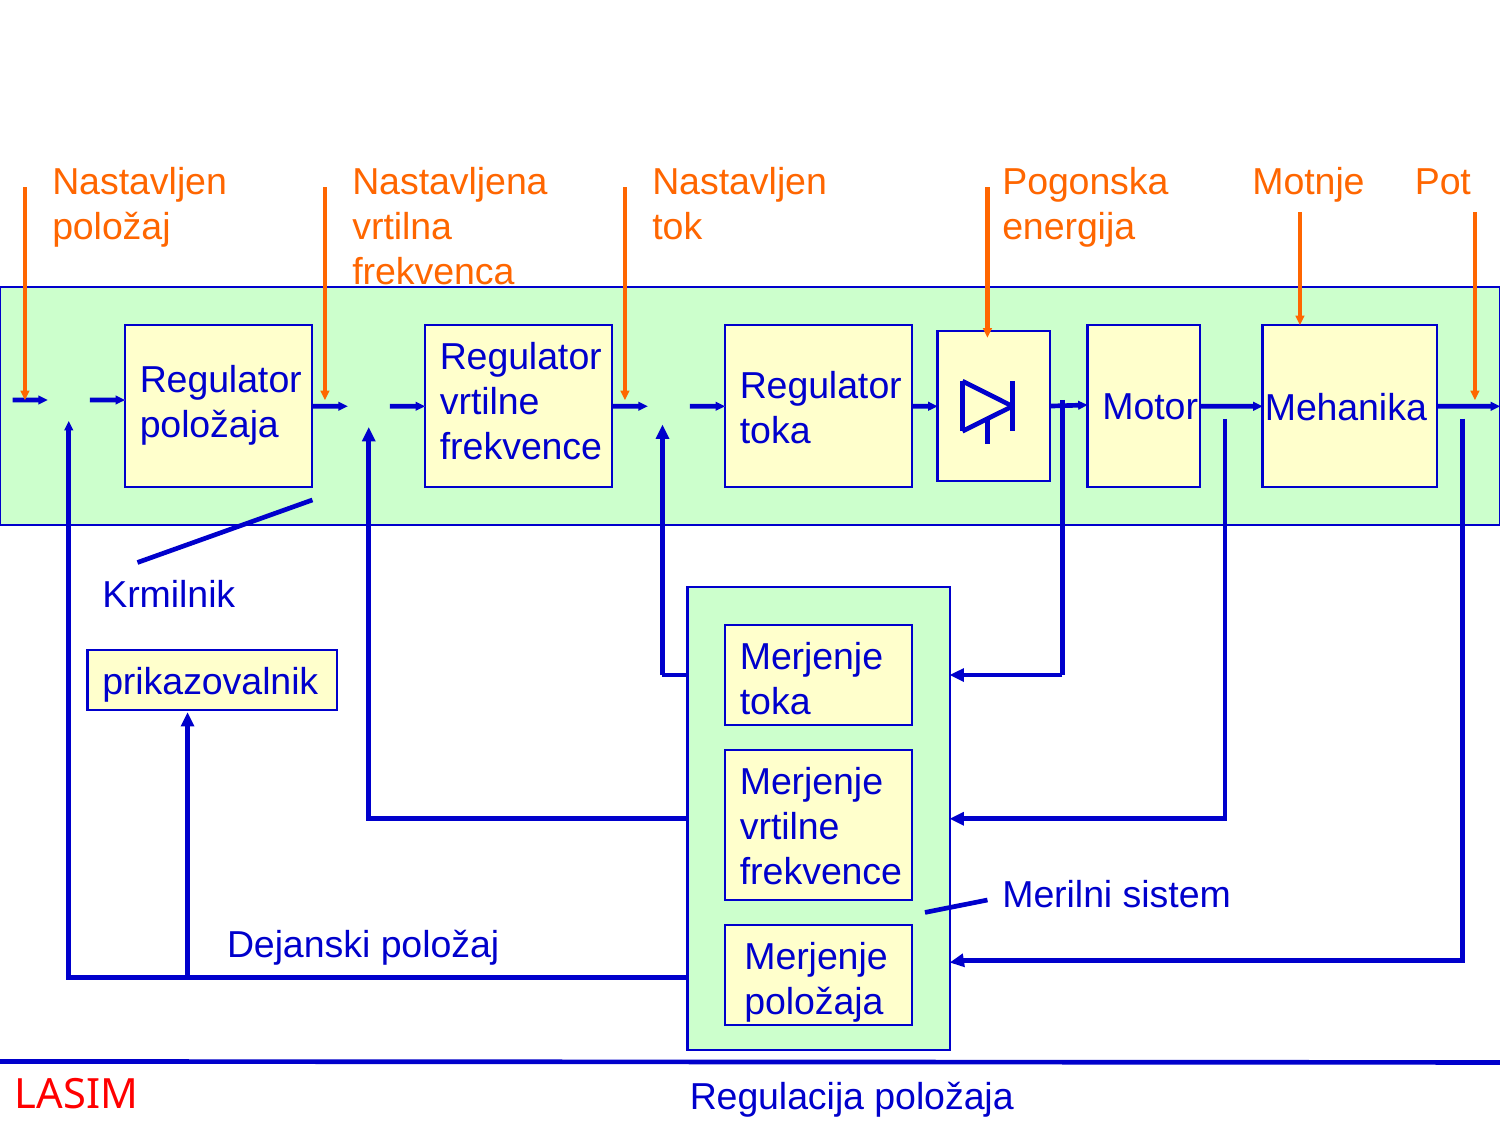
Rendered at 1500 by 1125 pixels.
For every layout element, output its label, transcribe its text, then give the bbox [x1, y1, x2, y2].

text_box Regulator položaja [125, 347, 325, 453]
text_box Pot [1400, 149, 1500, 210]
text_box Pogonska energija [987, 149, 1213, 255]
text_box Regulator toka [725, 353, 925, 459]
text_box Motnje [1237, 149, 1388, 210]
text_box [0, 287, 1500, 525]
text_box Nastavljen položaj [37, 149, 263, 255]
text_box [1065, 406, 1223, 525]
text_box Regulacija položaja [675, 1064, 1100, 1125]
text_box Dejanski položaj [212, 912, 575, 973]
text_box Mehanika [1250, 376, 1450, 436]
text_box Regulator vrtilne frekvence [425, 324, 625, 475]
text_box [1225, 407, 1500, 525]
text_box [687, 587, 950, 1050]
text_box Nastavljena vrtilna frekvenca [337, 149, 600, 300]
text_box Merilni sistem [987, 862, 1325, 923]
text_box Motor [1087, 374, 1225, 435]
text_box Merjenje vrtilne frekvence [725, 749, 925, 900]
text_box prikazovalnik [87, 649, 338, 710]
text_box Nastavljen tok [637, 149, 863, 255]
text_box Merjenje položaja [687, 924, 938, 1030]
text_box Merjenje toka [725, 624, 913, 730]
text_box Krmilnik [87, 562, 338, 623]
